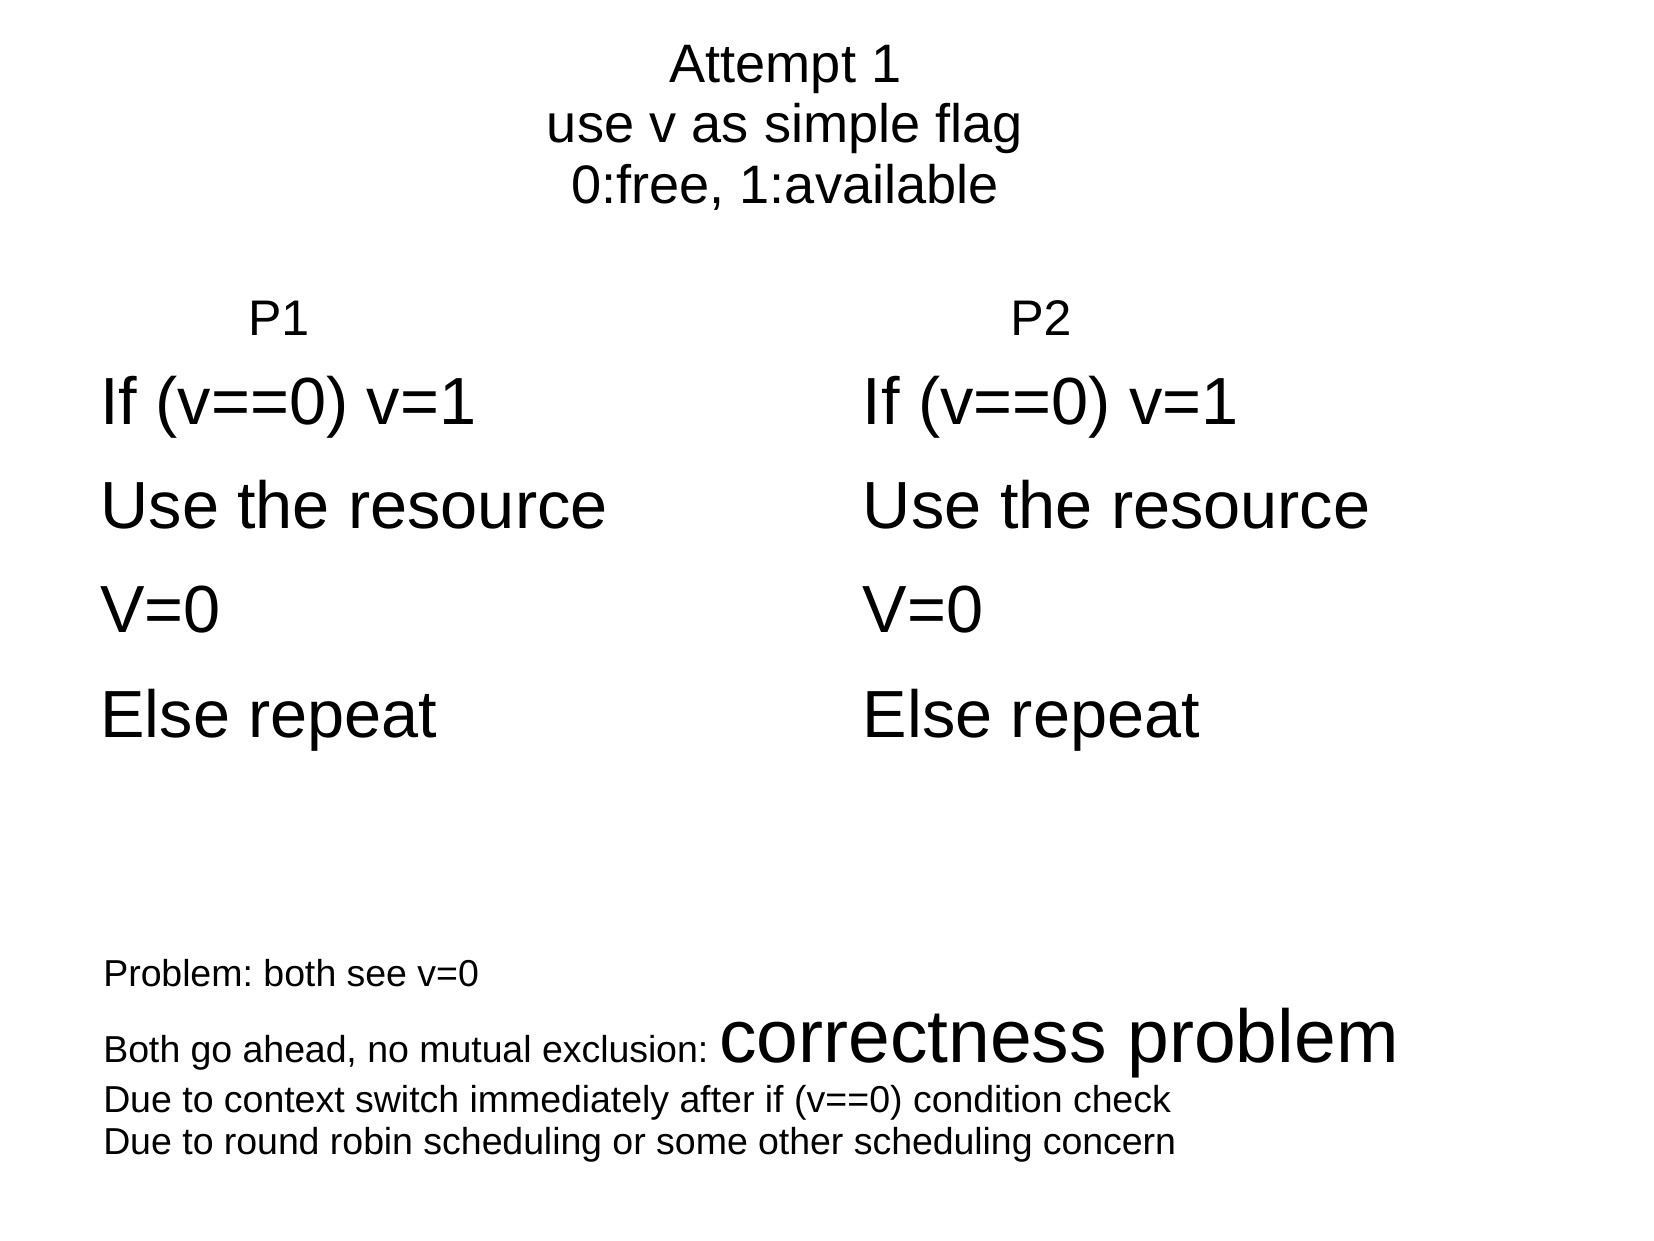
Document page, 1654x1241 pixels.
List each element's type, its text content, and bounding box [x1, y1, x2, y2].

text_box Problem: both see v=0 Both go ahead, no mutual exclusion: correctness problem Due to context switch immediately after if (v==0) condition check Due to round robin scheduling or some other scheduling concern [88, 944, 1565, 1239]
list P2 If (v==0) v=1 Use the resource V=0 Else repeat [845, 290, 1572, 1109]
list P1 If (v==0) v=1 Use the resource V=0 Else repeat [82, 290, 809, 1109]
title Attempt 1 use v as simple flag 0:free, 1:available [0, 0, 1571, 266]
